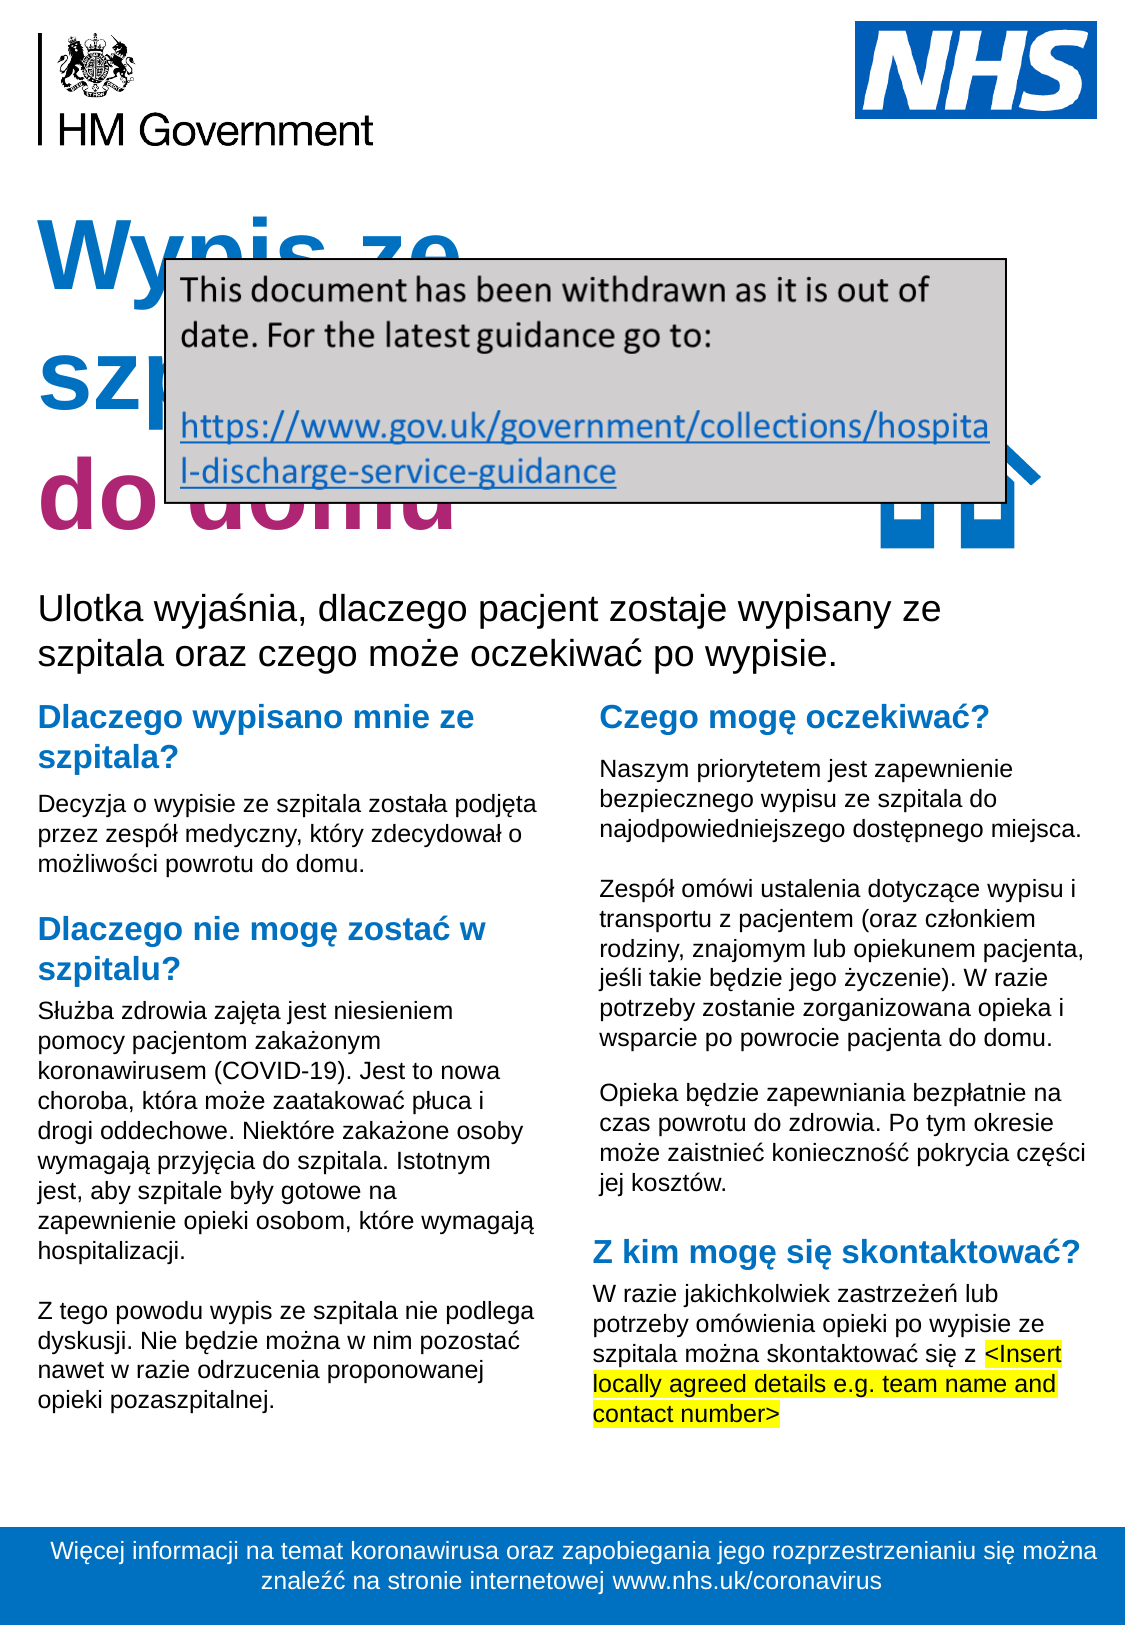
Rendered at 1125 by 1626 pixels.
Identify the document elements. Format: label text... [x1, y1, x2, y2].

text_box Z kim mogę się skontaktować? W razie jakichkolwiek zastrzeżeń lub potrzeby omówienia opieki po wypisie ze szpitala można skontaktować się z <Insert locally agreed details e.g. team name and contact number> [578, 1223, 1101, 1435]
text_box Służba zdrowia zajęta jest niesieniem pomocy pacjentom zakażonym koronawirusem (COVID-19). Jest to nowa choroba, która może zaatakować płuca i drogi oddechowe. Niektóre zakażone osoby wymagają przyjęcia do szpitala. Istotnym jest, aby szpitale były gotowe na zapewnienie opieki osobom, które wymagają hospitalizacji. Z tego powodu wypis ze szpitala nie podlega dyskusji. Nie będzie można w nim pozostać nawet w razie odrzucenia proponowanej opieki pozaszpitalnej. [23, 987, 556, 1422]
text_box Wypis ze szpitala: wyjście do domu [22, 182, 863, 561]
text_box Czego mogę oczekiwać? Naszym priorytetem jest zapewnienie bezpiecznego wypisu ze szpitala do najodpowiedniejszego dostępnego miejsca. Zespół omówi ustalenia dotyczące wypisu i transportu z pacjentem (oraz członkiem rodziny, znajomym lub opiekunem pacjenta, jeśli takie będzie jego życzenie). W razie potrzeby zostanie zorganizowana opieka i wsparcie po powrocie pacjenta do domu. Opieka będzie zapewniania bezpłatnie na czas powrotu do zdrowia. Po tym okresie może zaistnieć konieczność pokrycia części jej kosztów. [584, 687, 1122, 1330]
text_box Dlaczego wypisano mnie ze szpitala? Decyzja o wypisie ze szpitala została podjęta przez zespół medyczny, który zdecydował o możliwości powrotu do domu. Dlaczego nie mogę zostać w szpitalu? [22, 687, 563, 1127]
text_box Ulotka wyjaśnia, dlaczego pacjent zostaje wypisany ze szpitala oraz czego może oczekiwać po wypisie. [22, 576, 1125, 683]
picture [156, 254, 1056, 576]
